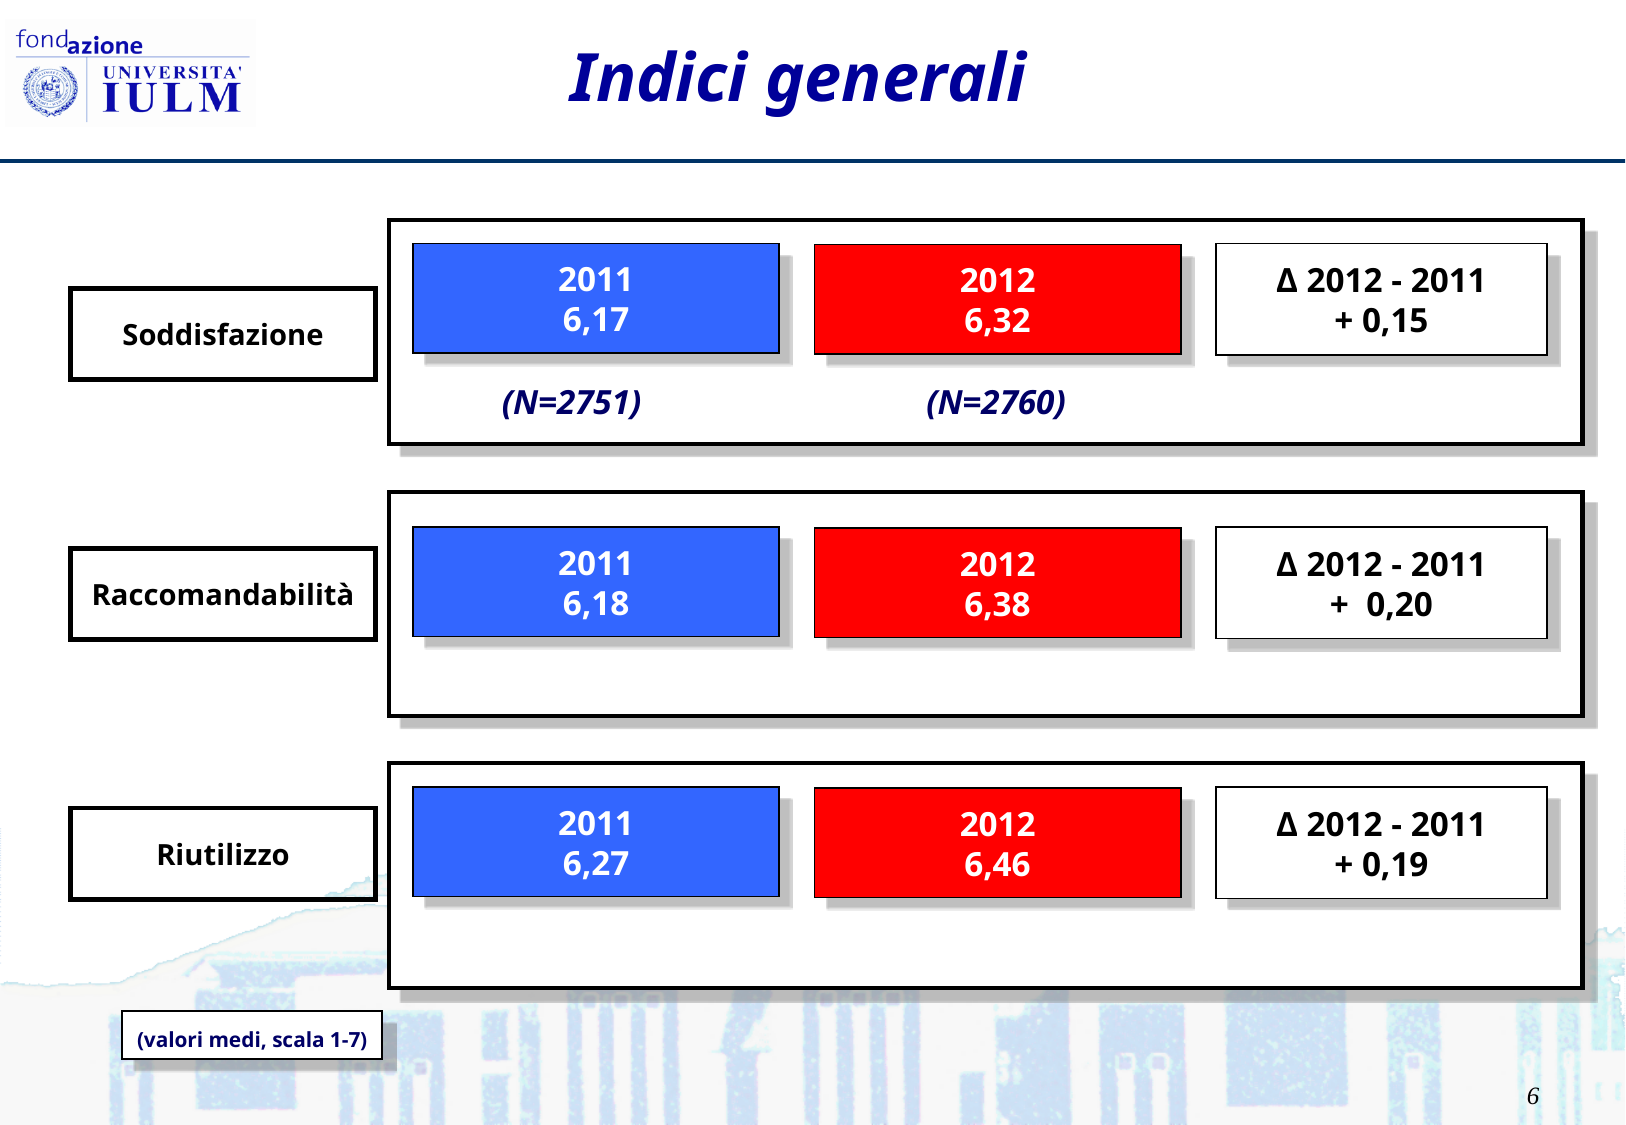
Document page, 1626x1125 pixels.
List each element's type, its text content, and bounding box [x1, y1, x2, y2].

text_box Δ 2012 - 2011 + 0,20 [1216, 527, 1547, 639]
text_box Δ 2012 - 2011 + 0,15 [1216, 243, 1547, 355]
text_box 2012 6,38 [814, 528, 1181, 638]
text_box 2011 6,18 [413, 527, 780, 637]
text_box Riutilizzo [70, 808, 376, 900]
text_box (N=2760) [911, 373, 1081, 429]
text_box 2011 6,17 [413, 243, 780, 354]
text_box 2012 6,32 [814, 244, 1181, 354]
text_box 2012 6,46 [814, 787, 1181, 898]
text_box Soddisfazione [70, 288, 376, 380]
text_box [389, 219, 1583, 445]
text_box [389, 491, 1583, 717]
text_box [389, 763, 1583, 988]
text_box Δ 2012 - 2011 + 0,19 [1216, 786, 1547, 899]
text_box Raccomandabilità [70, 548, 376, 640]
text_box 2011 6,27 [413, 787, 780, 897]
text_box (valori medi, scala 1-7) [122, 1011, 383, 1060]
text_box (N=2751) [486, 373, 657, 429]
picture [5, 19, 182, 127]
text_box Indici generali [182, 12, 1415, 138]
